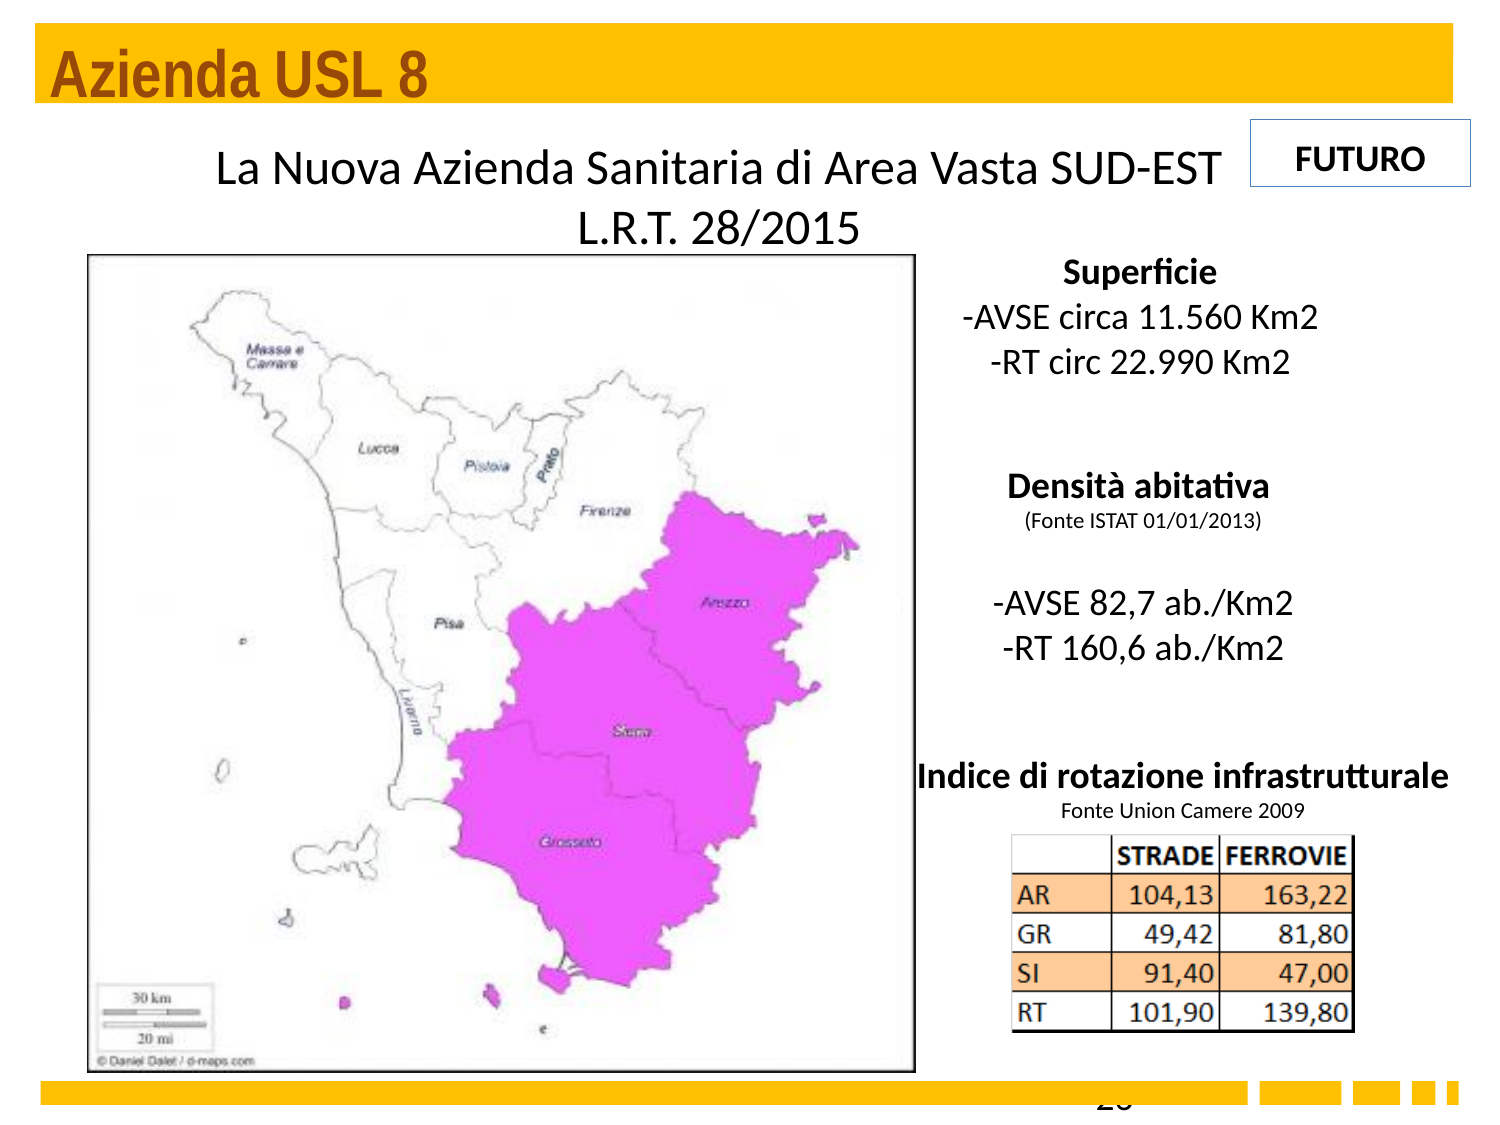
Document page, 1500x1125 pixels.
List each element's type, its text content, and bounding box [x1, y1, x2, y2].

text_box [1411, 1081, 1436, 1105]
slide_number <numero> [1080, 1057, 1431, 1118]
text_box [35, 98, 1454, 104]
text_box La Nuova Azienda Sanitaria di Area Vasta SUD-EST L.R.T. 28/2015 [188, 119, 1250, 262]
text_box [1353, 1081, 1401, 1105]
text_box [1259, 1081, 1342, 1105]
text_box Densità abitativa (Fonte ISTAT 01/01/2013) -AVSE 82,7 ab./Km2 -RT 160,6 ab./Km2 [856, 445, 1431, 676]
picture [87, 254, 916, 1073]
text_box [1446, 1081, 1459, 1105]
text_box Indice di rotazione infrastrutturale Fonte Union Camere 2009 [896, 735, 1471, 831]
text_box Azienda USL 8 [205, 67, 217, 91]
text_box [40, 1081, 1248, 1105]
text_box Superficie -AVSE circa 11.560 Km2 -RT circ 22.990 Km2 [891, 231, 1390, 390]
text_box Azienda USL 8 [35, 23, 1489, 98]
text_box FUTURO [1250, 119, 1471, 187]
picture [1011, 834, 1355, 1033]
